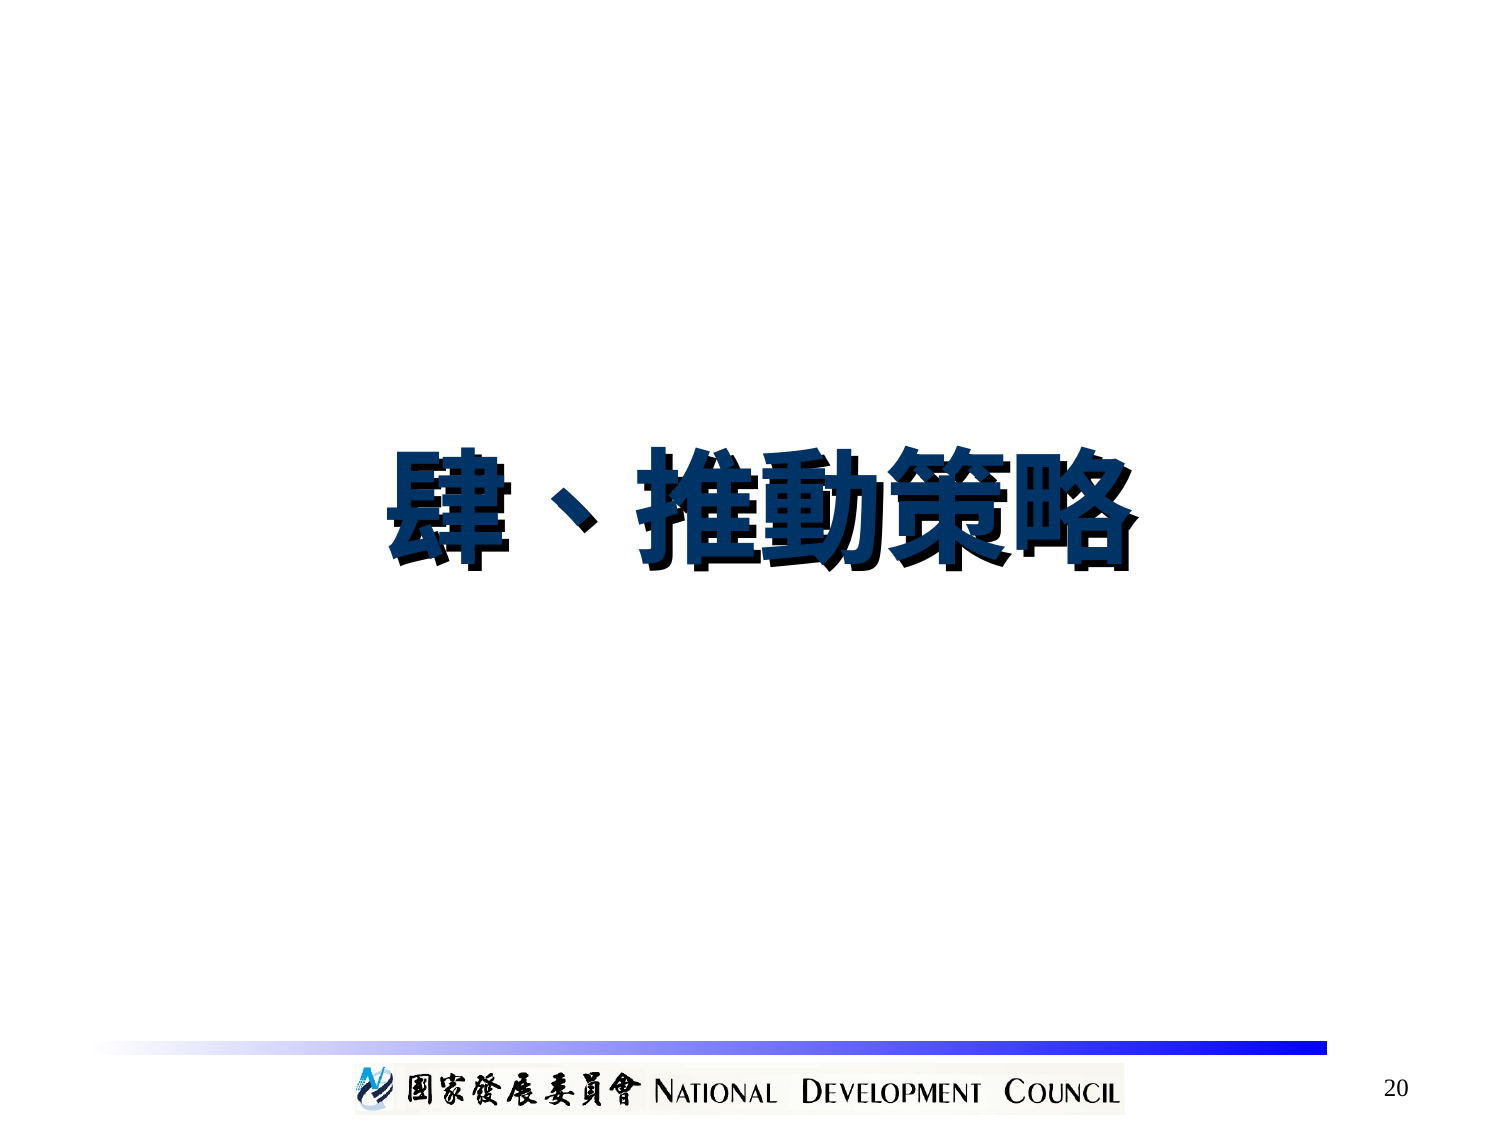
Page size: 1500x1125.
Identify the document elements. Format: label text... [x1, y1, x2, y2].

list 肆、推動策略 [159, 420, 1306, 591]
text_box [1368, 1063, 1485, 1100]
